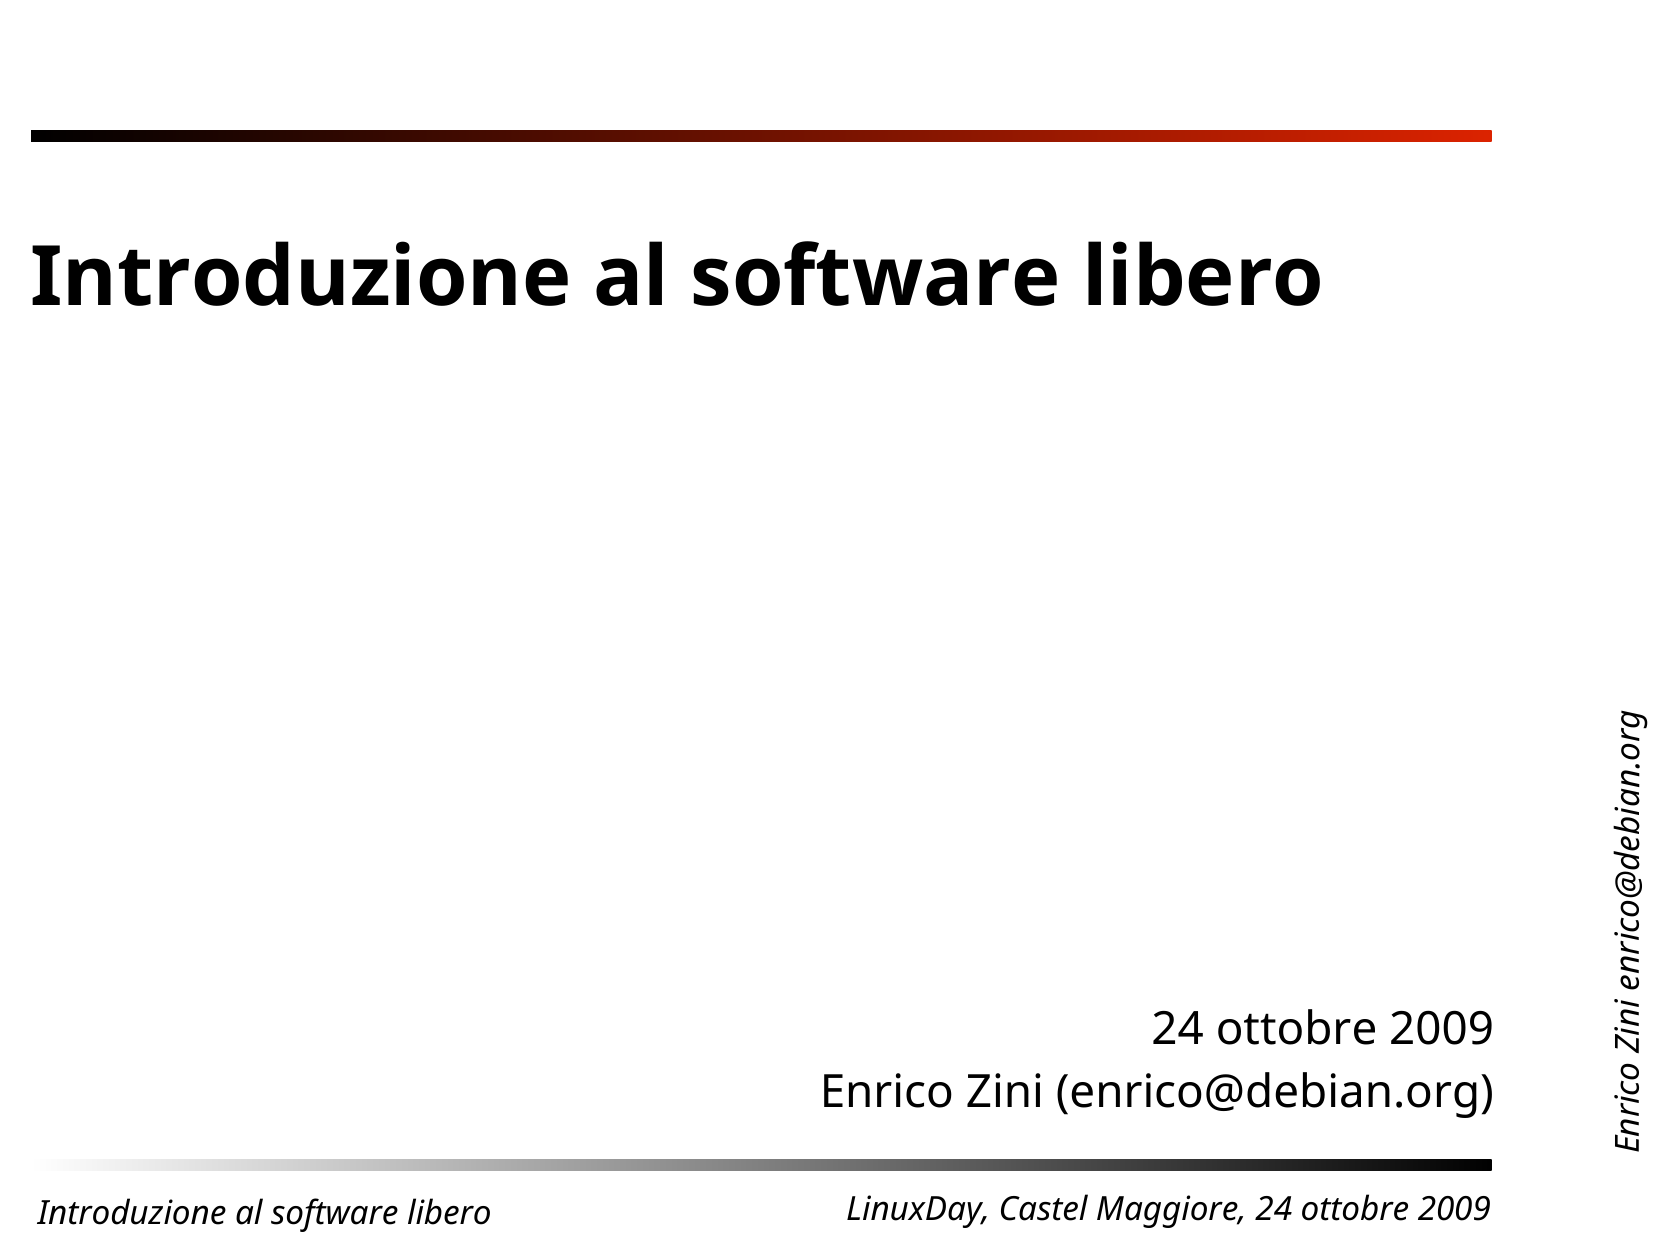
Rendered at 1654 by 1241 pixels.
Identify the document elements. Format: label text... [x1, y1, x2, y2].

text_box Introduzione al software libero [30, 216, 1495, 341]
text_box 24 ottobre 2009 Enrico Zini (enrico@debian.org) [624, 933, 1495, 1154]
